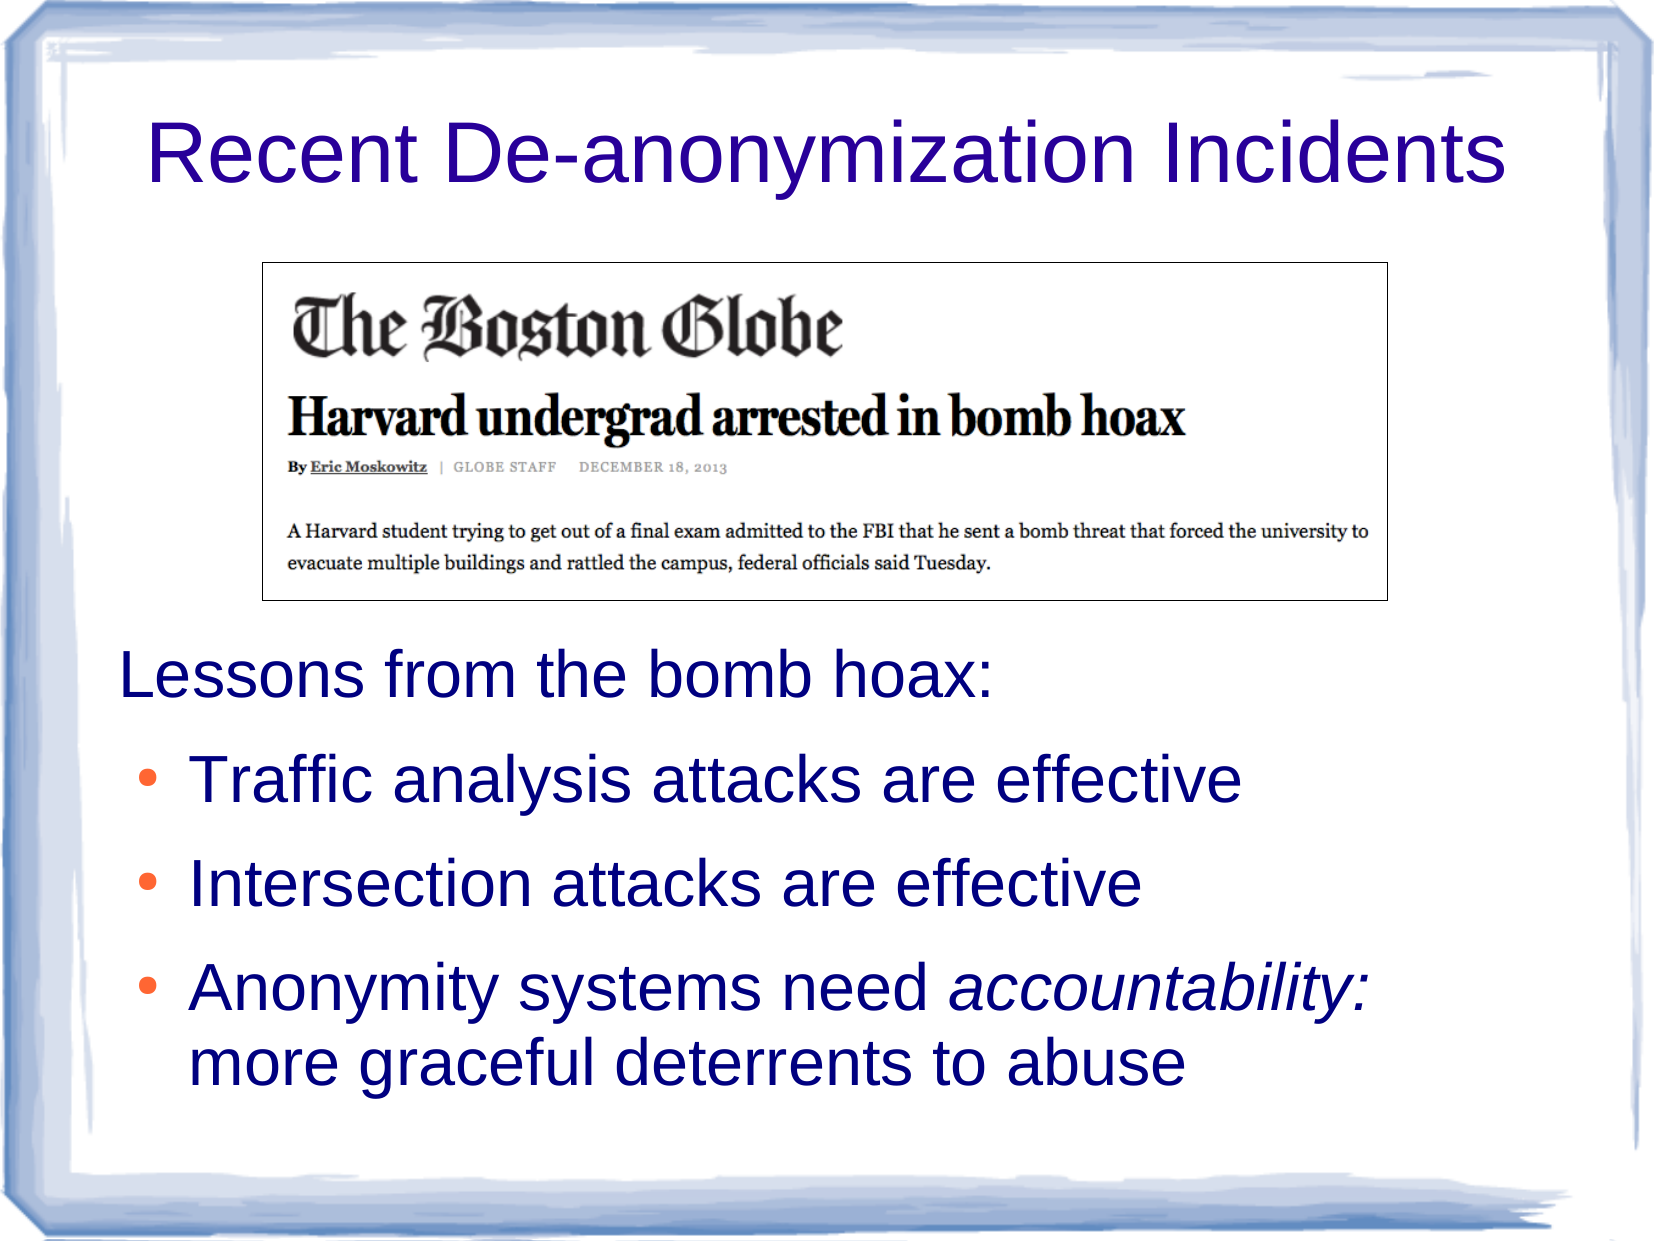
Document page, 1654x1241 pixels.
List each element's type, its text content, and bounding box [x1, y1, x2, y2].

picture [0, 0, 1654, 1241]
list Lessons from the bomb hoax: Traffic analysis attacks are effective Intersection attacks are effective Anonymity systems need accountability: more graceful deterrents to abuse [118, 637, 1571, 1099]
title Recent De-anonymization Incidents [82, 49, 1571, 257]
